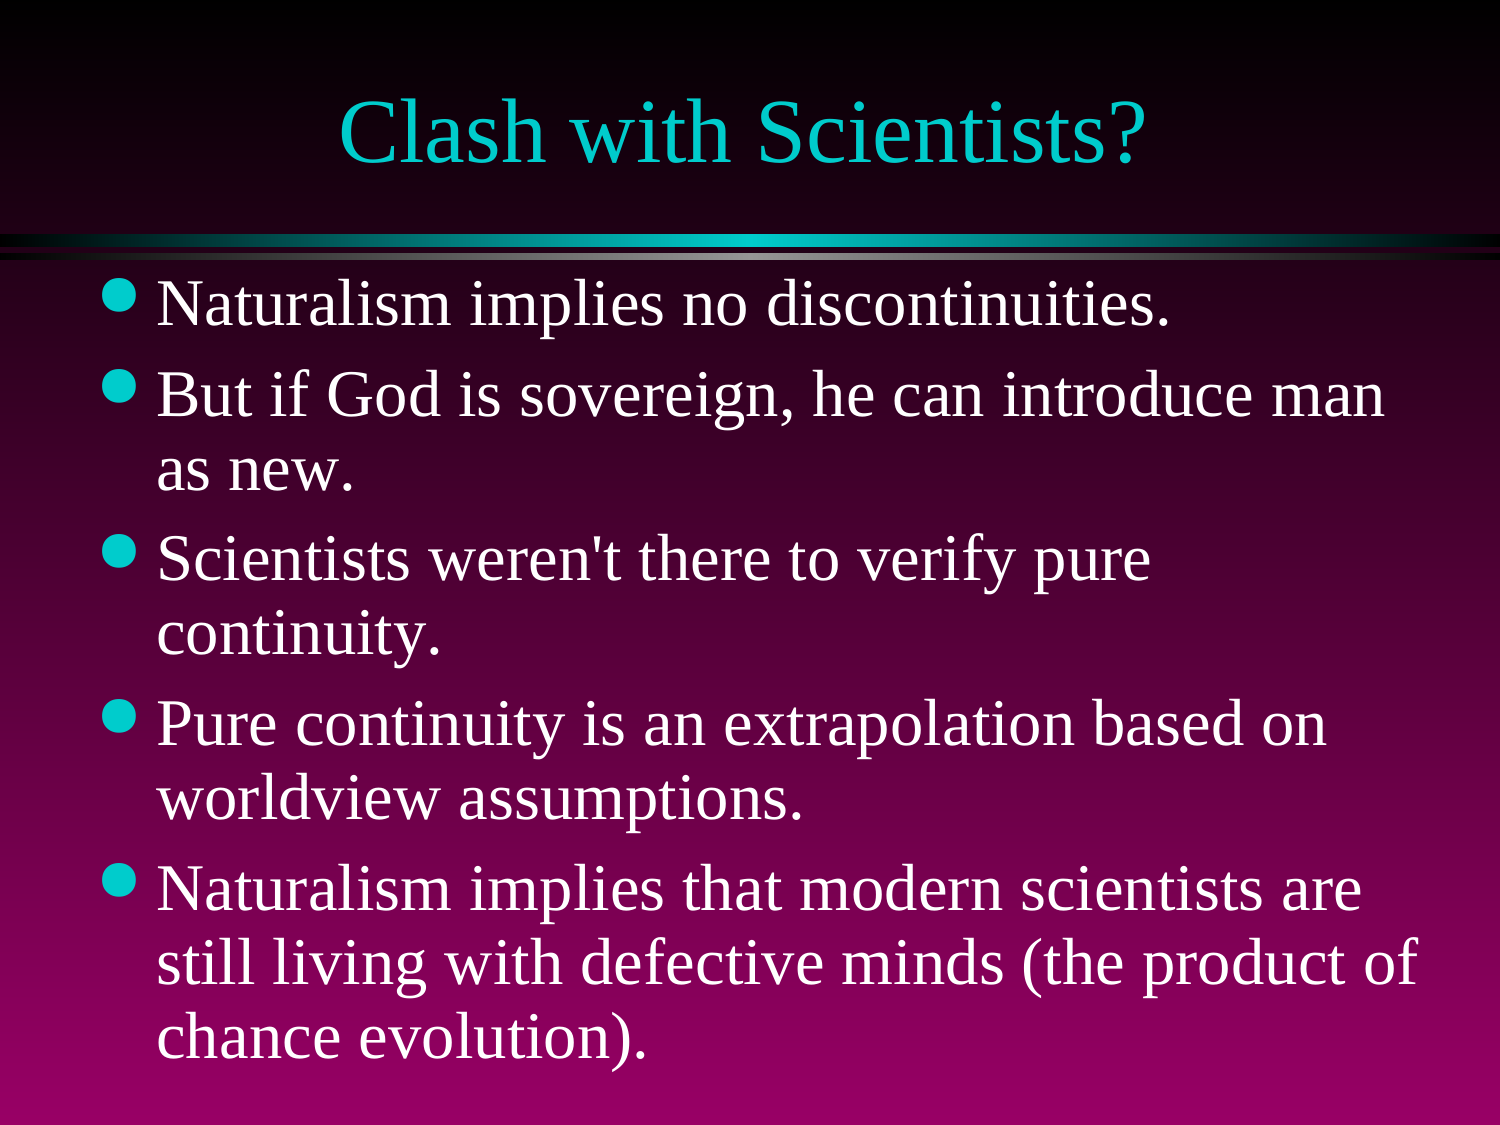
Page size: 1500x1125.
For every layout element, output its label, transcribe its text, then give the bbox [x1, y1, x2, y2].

list Naturalism implies no discontinuities. But if God is sovereign, he can introduce man as new. Scientists weren't there to verify pure continuity. Pure continuity is an extrapolation based on worldview assumptions. Naturalism implies that modern scientists are still living with defective minds (the product of chance evolution). [99, 265, 1426, 1074]
title Clash with Scientists? [99, 37, 1388, 225]
